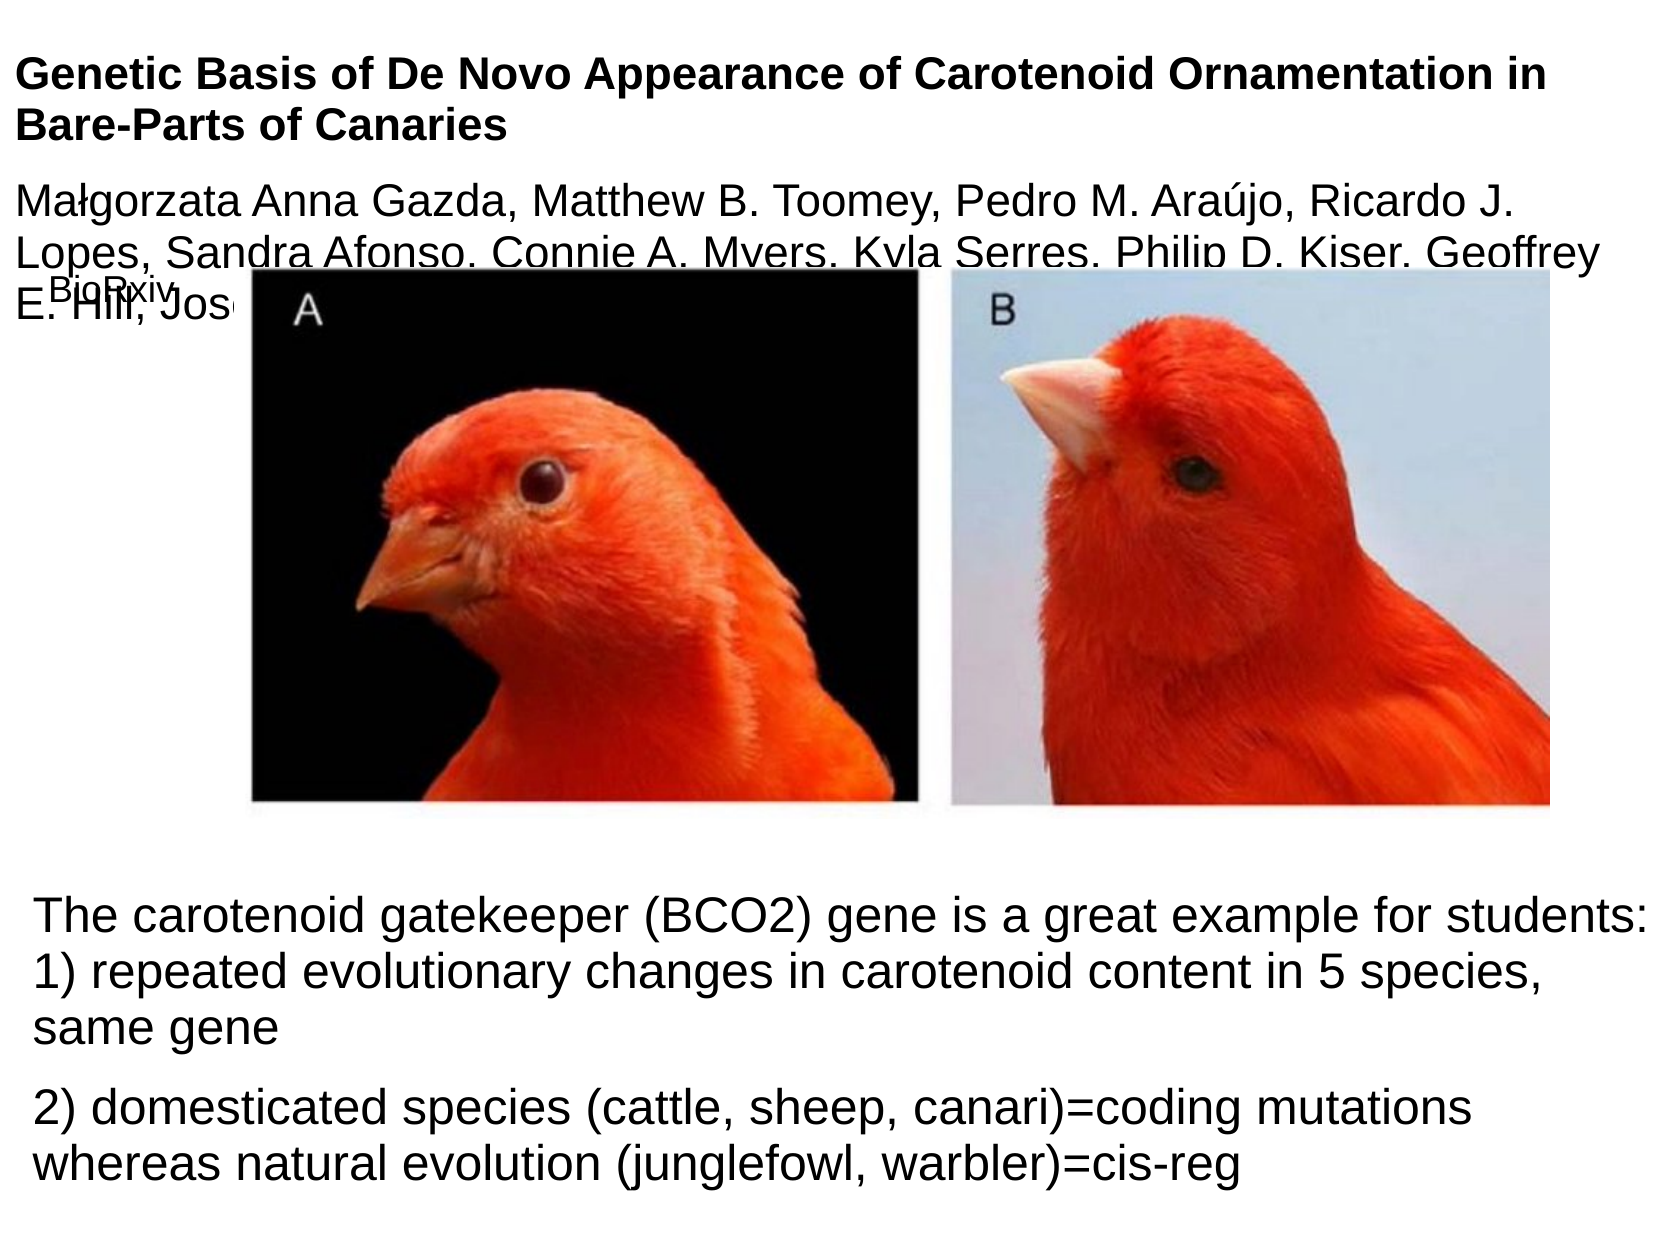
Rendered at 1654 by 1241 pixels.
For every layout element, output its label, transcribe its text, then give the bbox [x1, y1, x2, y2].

text_box Genetic Basis of De Novo Appearance of Carotenoid Ornamentation in Bare-Parts of Canaries Małgorzata Anna Gazda, Matthew B. Toomey, Pedro M. Araújo, Ricardo J. Lopes, Sandra Afonso, Connie A. Myers, Kyla Serres, Philip D. Kiser, Geoffrey E. Hill, Joseph C. Corbo, Miguel Carneiro [0, 40, 1654, 337]
text_box BioRxiv [33, 261, 190, 319]
text_box The carotenoid gatekeeper (BCO2) gene is a great example for students: 1) repeated evolutionary changes in carotenoid content in 5 species, same gene 2) domesticated species (cattle, sheep, canari)=coding mutations whereas natural evolution (junglefowl, warbler)=cis-reg [17, 880, 1654, 1202]
picture [234, 267, 1550, 819]
